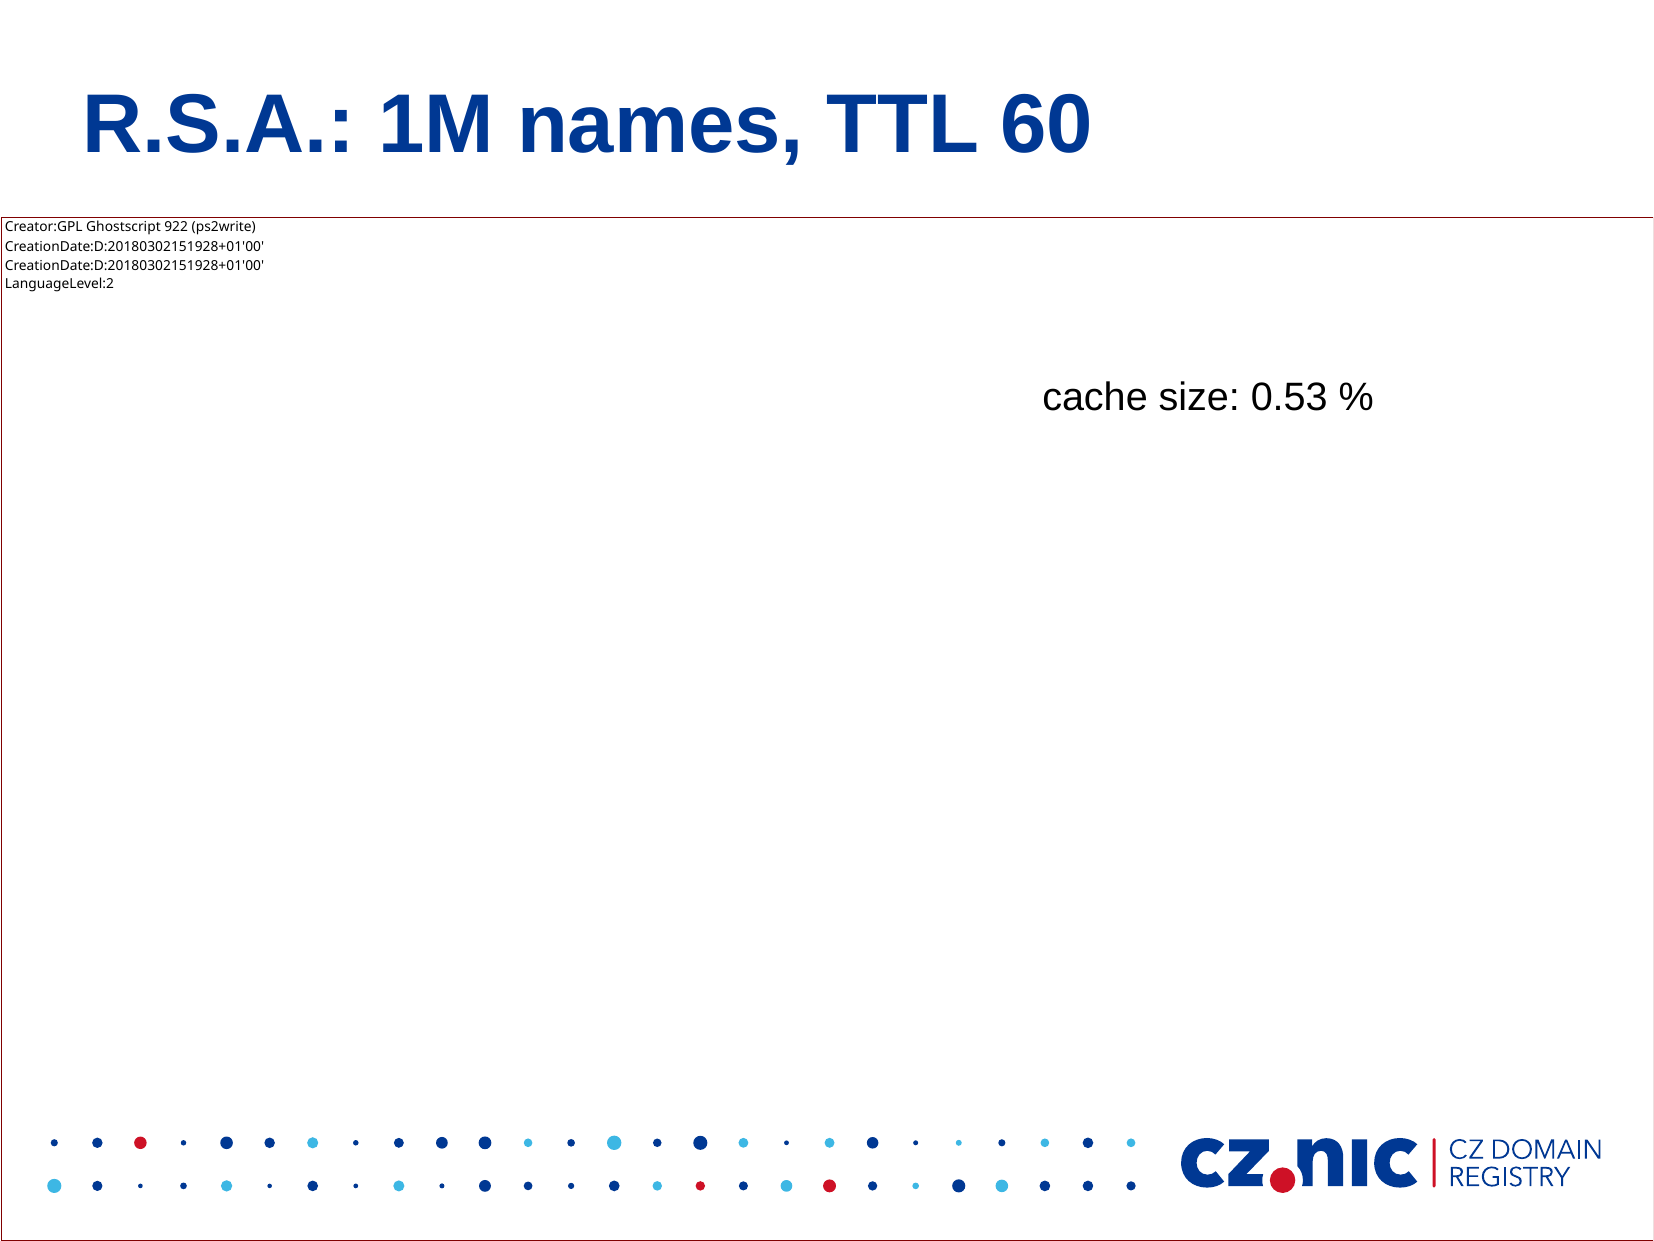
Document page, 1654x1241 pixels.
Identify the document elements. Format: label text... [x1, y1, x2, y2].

title R.S.A.: 1M names, TTL 60 [82, 70, 1571, 178]
picture [0, 216, 1654, 1241]
text_box cache size: 0.53 % [1027, 367, 1441, 470]
